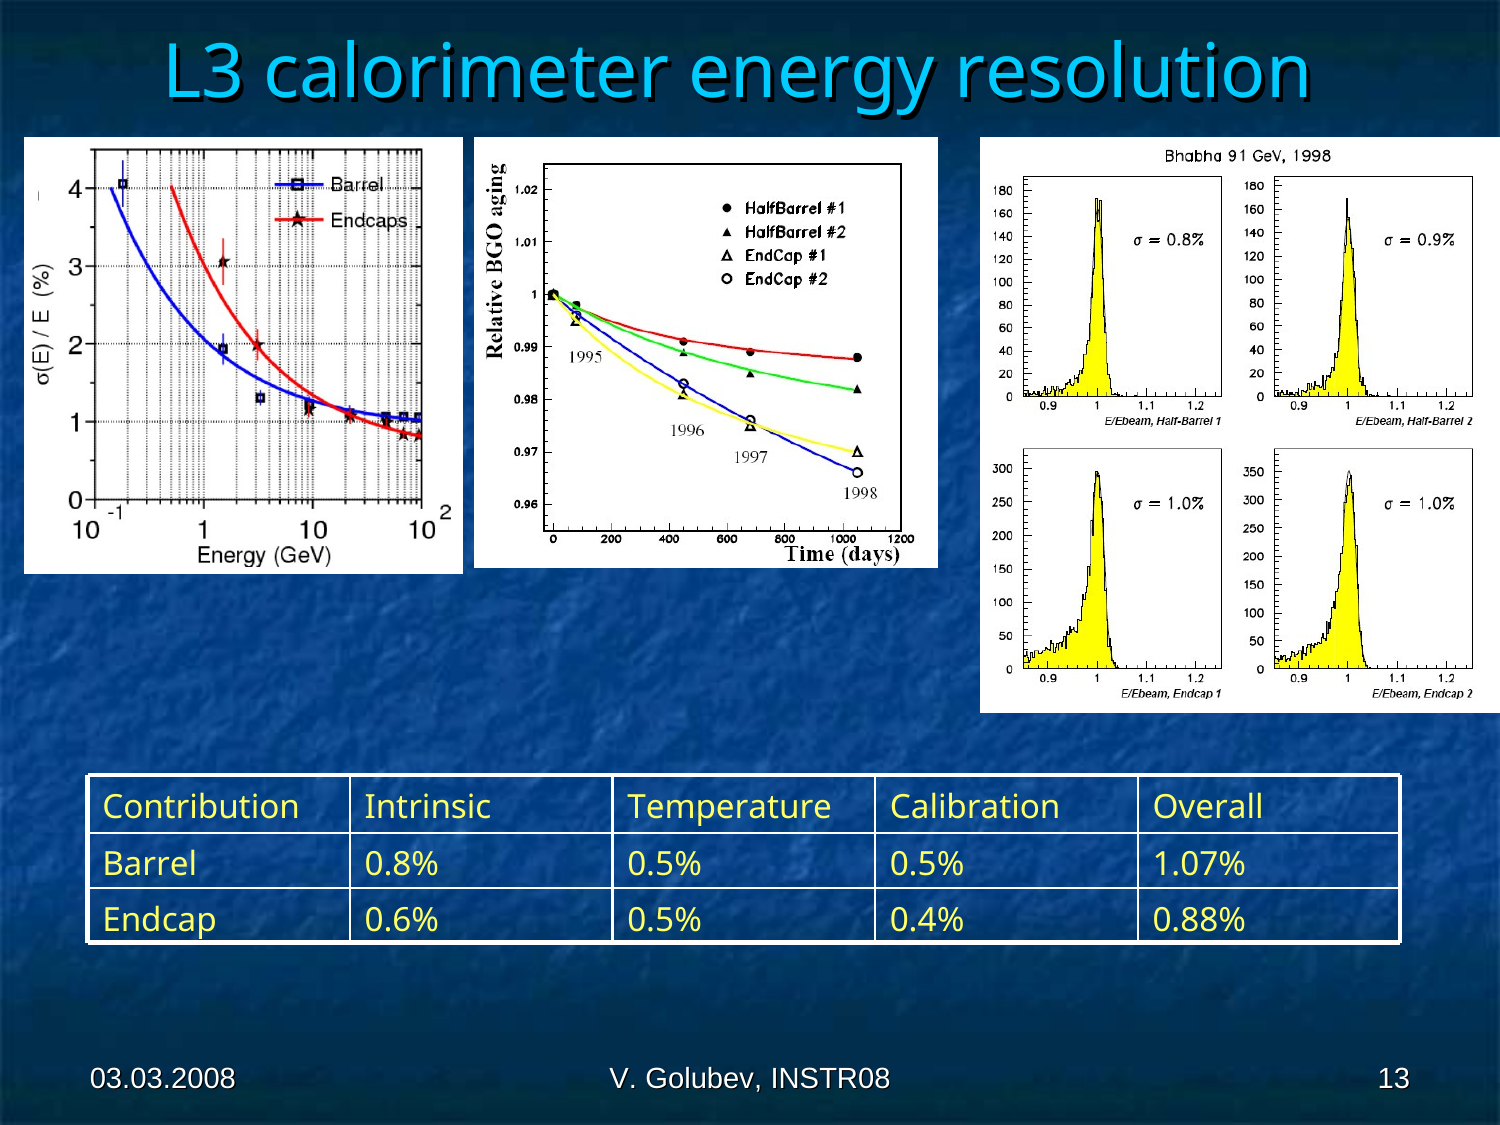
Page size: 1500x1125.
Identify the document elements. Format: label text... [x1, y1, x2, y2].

title L3 calorimeter energy resolution [62, 0, 1413, 138]
text_box Intrinsic [351, 777, 611, 832]
text_box 0.88% [1139, 889, 1398, 940]
text_box Overall [1139, 777, 1398, 832]
picture [95, 1071, 101, 1086]
picture [225, 1079, 231, 1086]
picture [784, 1074, 789, 1083]
text_box Calibration [876, 777, 1137, 832]
text_box 0.5% [876, 834, 1137, 887]
picture [192, 1071, 199, 1086]
picture [135, 1071, 142, 1086]
picture [843, 1071, 852, 1078]
text_box 0.5% [614, 834, 874, 887]
text_box 0.8% [351, 834, 611, 887]
text_box Barrel [90, 834, 349, 887]
picture [673, 1075, 680, 1086]
text_box 0.6% [351, 889, 611, 940]
text_box Contribution [90, 777, 349, 832]
picture [863, 1071, 870, 1086]
text_box 0.4% [876, 889, 1137, 940]
text_box Temperature [614, 777, 874, 832]
picture [713, 1075, 718, 1086]
picture [208, 1071, 215, 1086]
text_box Endcap [90, 889, 349, 940]
text_box 1.07% [1139, 834, 1398, 887]
text_box 0.5% [614, 889, 874, 940]
picture [0, 0, 1500, 1125]
